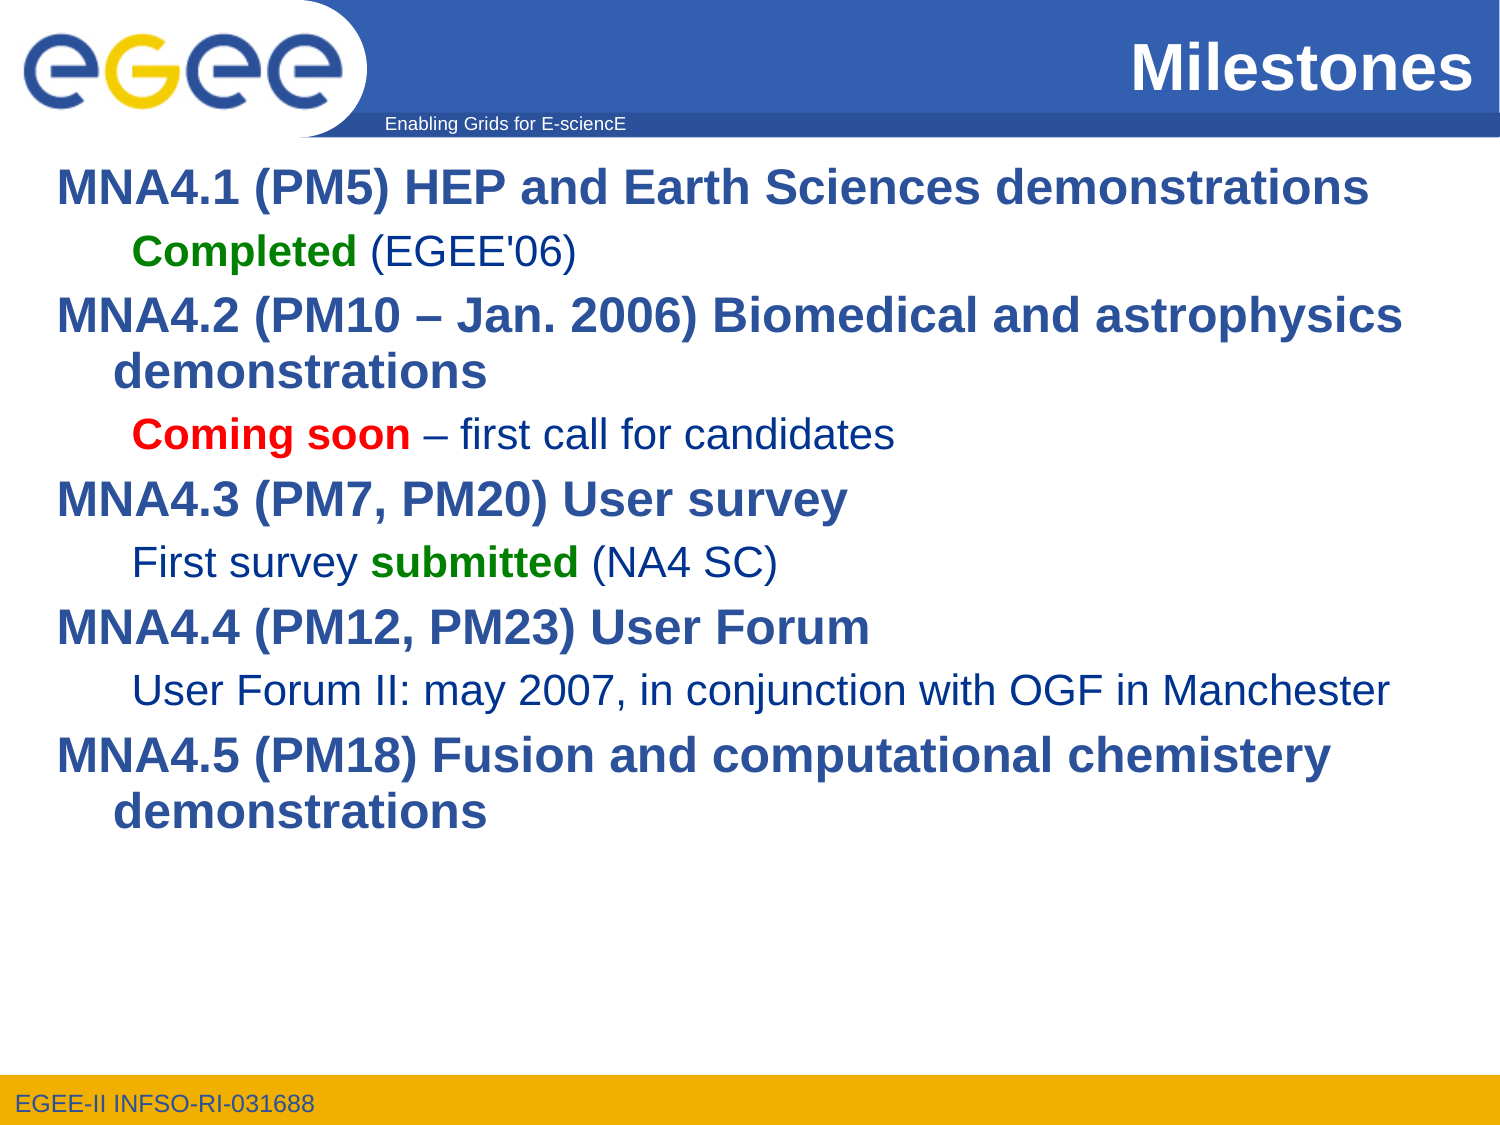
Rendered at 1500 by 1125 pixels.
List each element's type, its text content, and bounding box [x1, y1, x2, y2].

title Milestones [369, 10, 1475, 124]
list MNA4.1 (PM5) HEP and Earth Sciences demonstrations Completed (EGEE'06) MNA4.2 (PM10 – Jan. 2006) Biomedical and astrophysics demonstrations Coming soon – first call for candidates MNA4.3 (PM7, PM20) User survey First survey submitted (NA4 SC) MNA4.4 (PM12, PM23) User Forum User Forum II: may 2007, in conjunction with OGF in Manchester MNA4.5 (PM18) Fusion and computational chemistery demonstrations [56, 159, 1466, 1051]
picture [18, 30, 349, 112]
